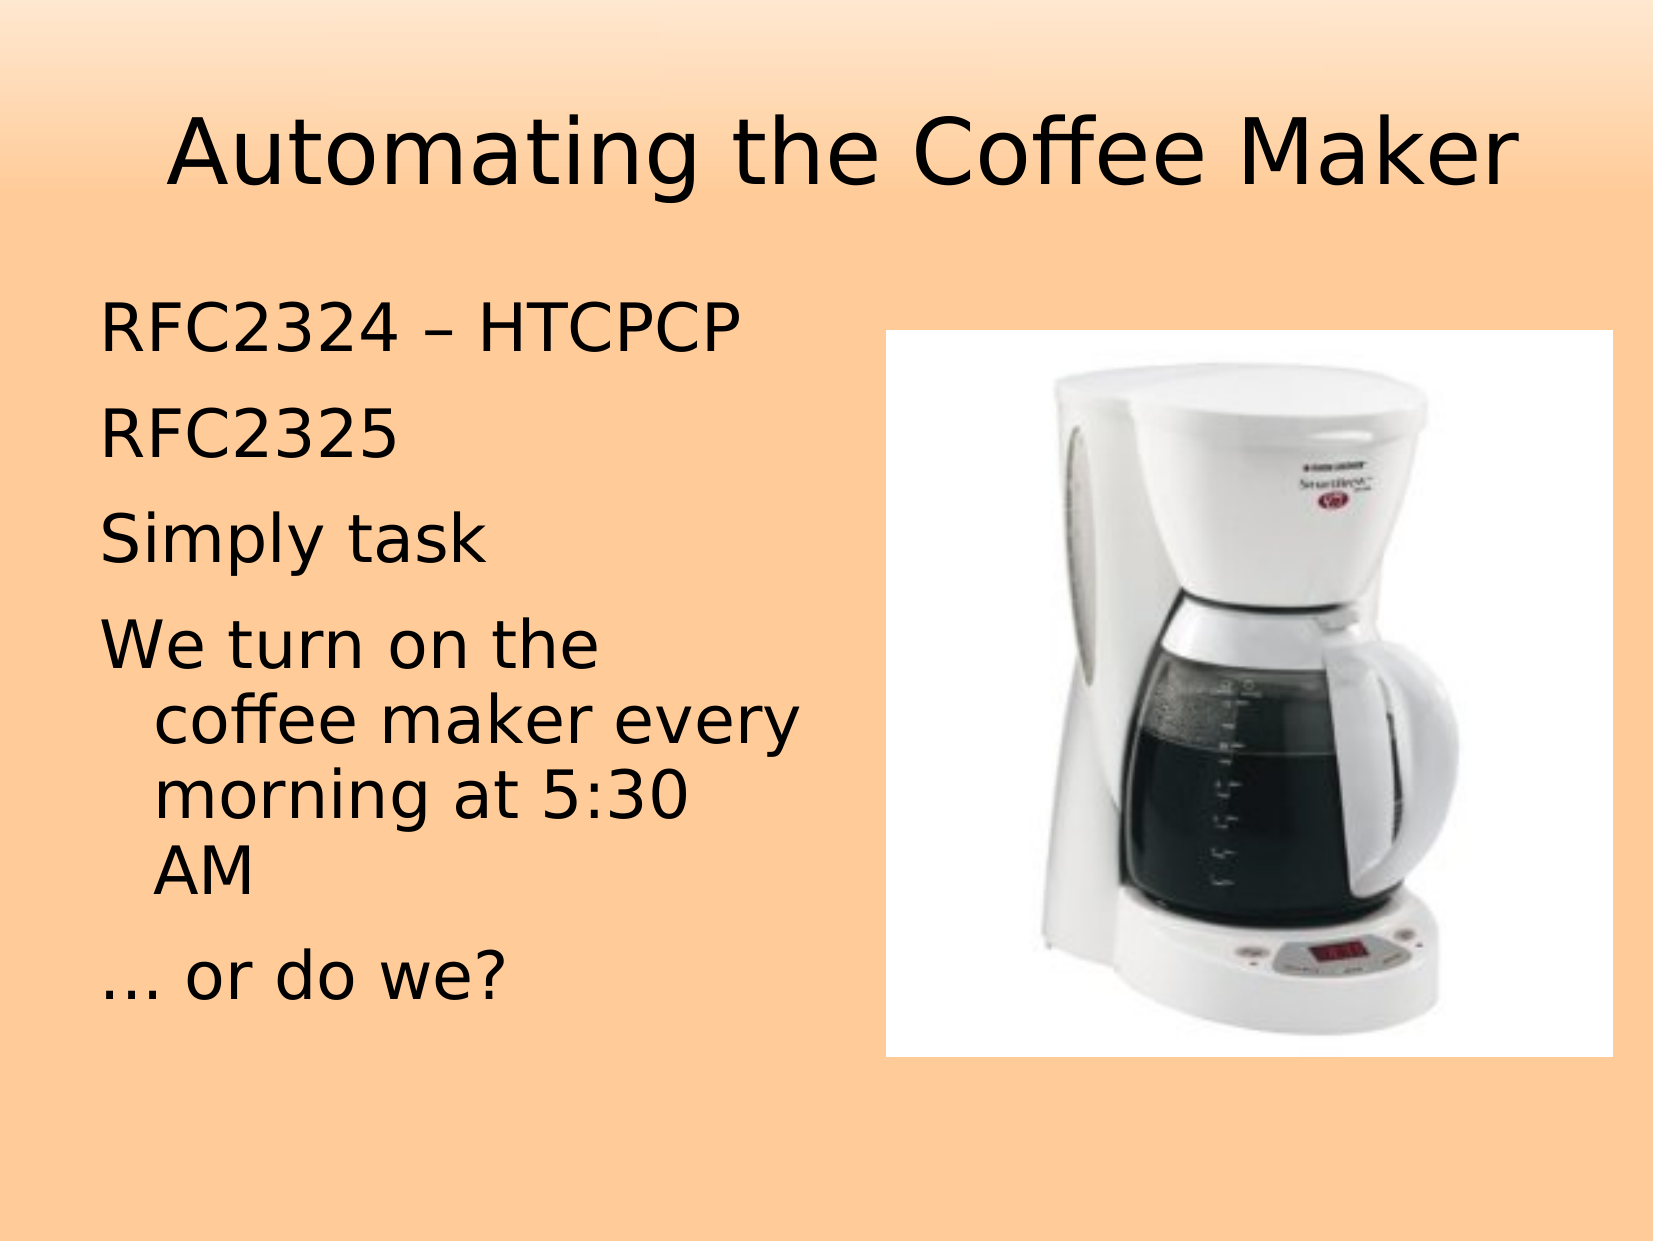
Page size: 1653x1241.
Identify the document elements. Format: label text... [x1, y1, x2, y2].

picture [886, 330, 1613, 1057]
list RFC2324 – HTCPCP RFC2325 Simply task We turn on the coffee maker every morning at 5:30 AM ... or do we? [82, 290, 809, 1095]
picture [0, 0, 1653, 188]
title Automating the Coffee Maker [82, 49, 1571, 257]
